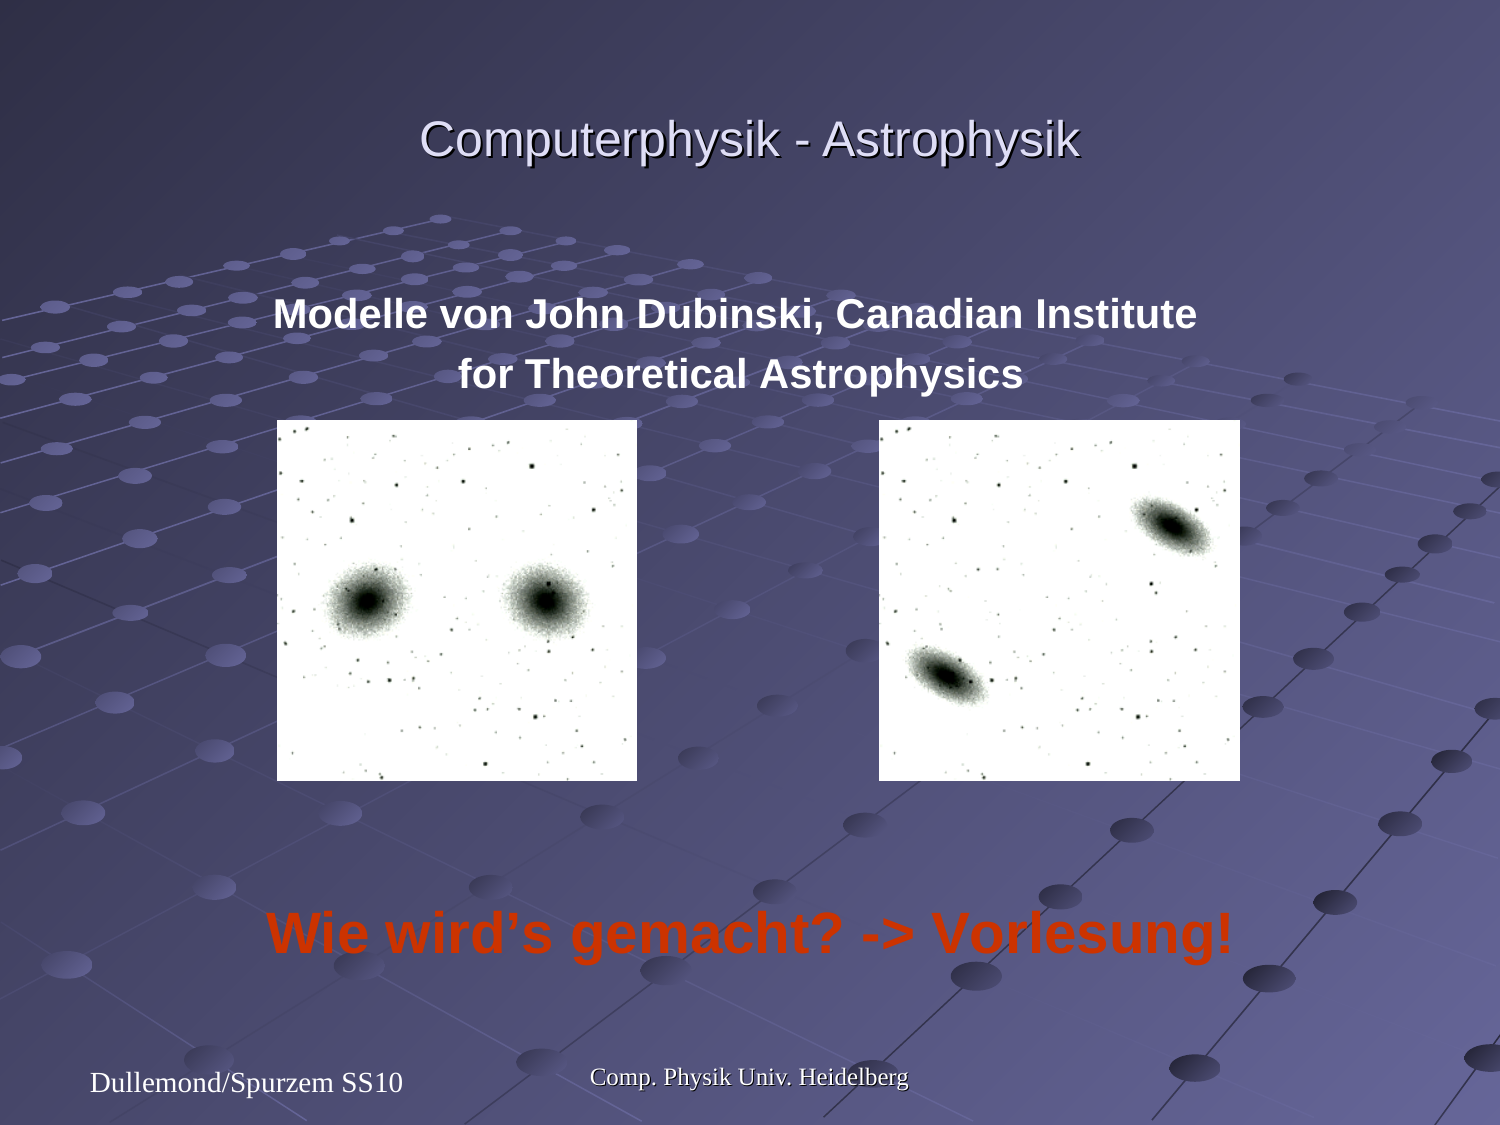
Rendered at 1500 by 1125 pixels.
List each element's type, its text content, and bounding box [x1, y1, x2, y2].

title Computerphysik - Astrophysik [75, 45, 1426, 233]
picture [277, 420, 637, 781]
text_box Wie wird’s gemacht? -> Vorlesung! [251, 888, 1252, 974]
text_box Modelle von John Dubinski, Canadian Institute for Theoretical Astrophysics [258, 278, 1213, 405]
picture [879, 420, 1240, 781]
